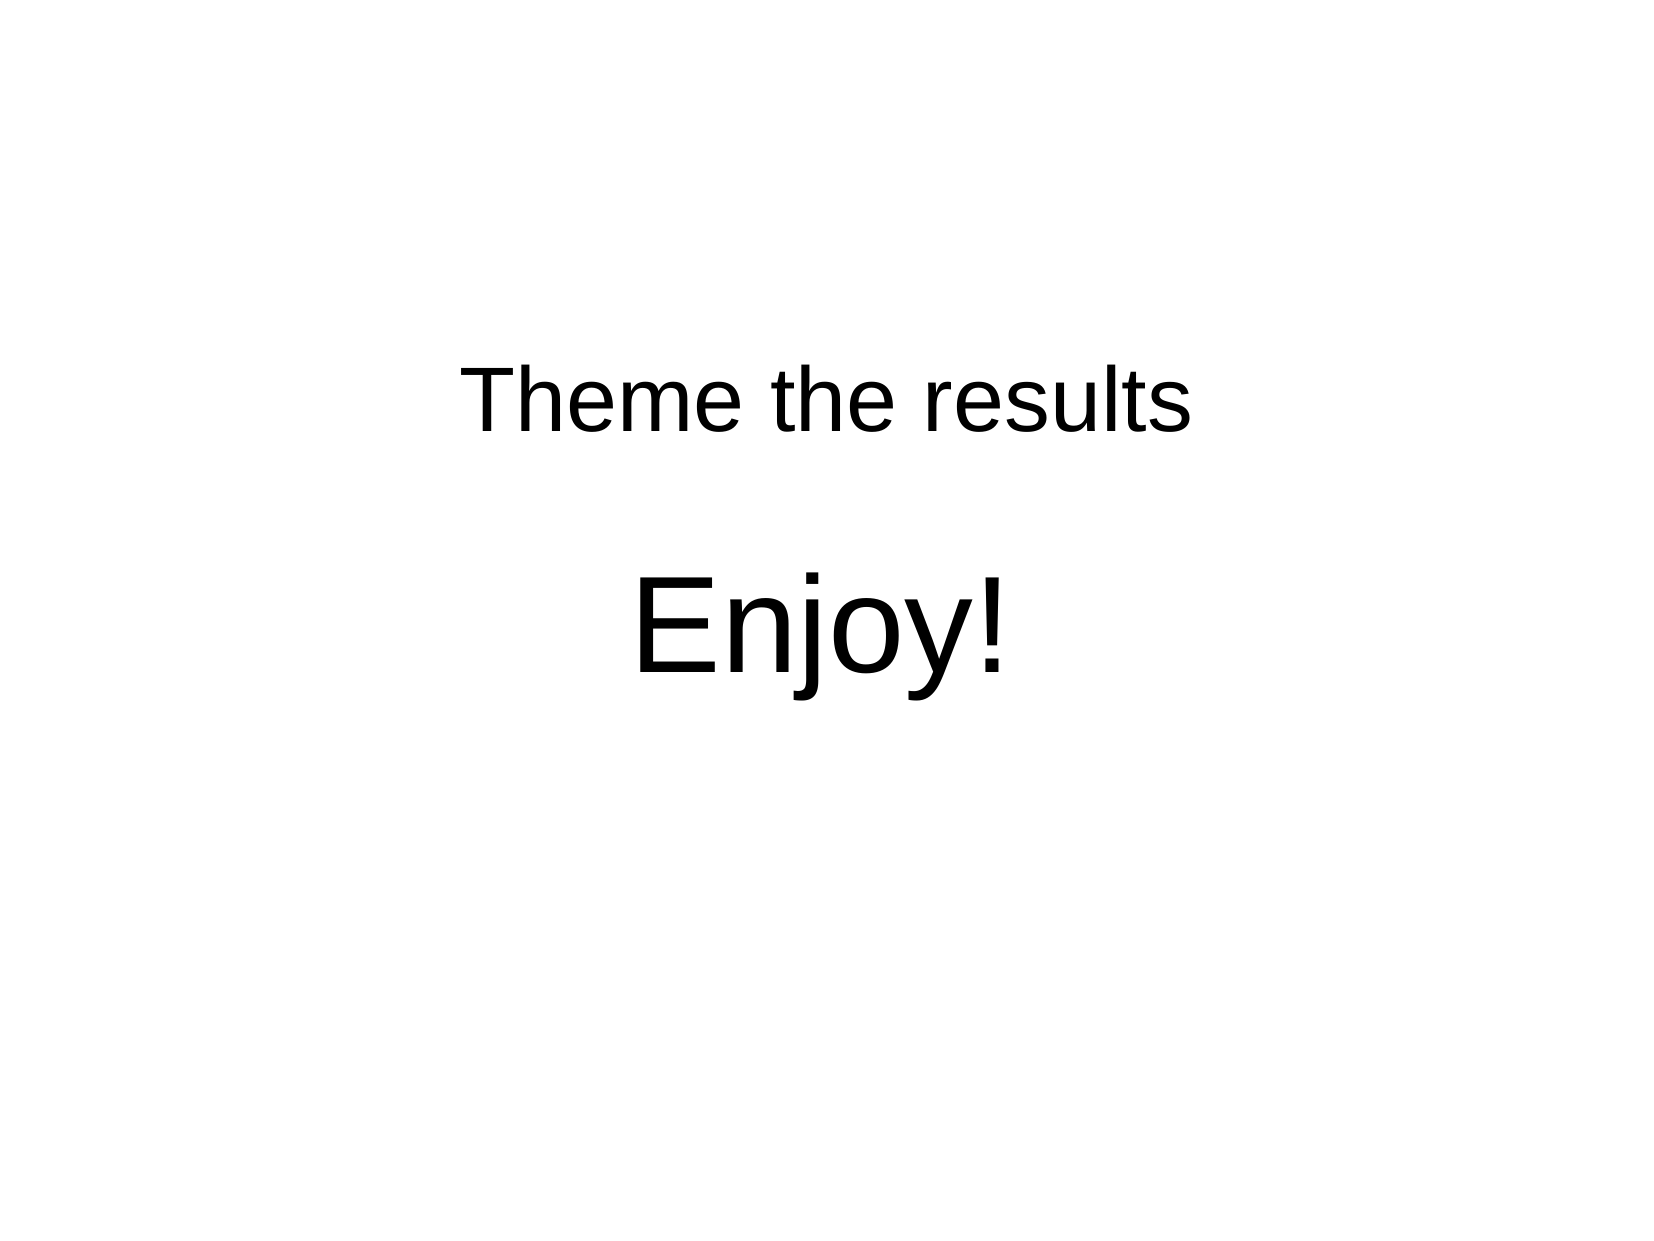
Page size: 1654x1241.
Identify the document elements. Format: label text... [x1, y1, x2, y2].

title Enjoy! [76, 501, 1565, 748]
subtitle Theme the results [82, 297, 1571, 502]
